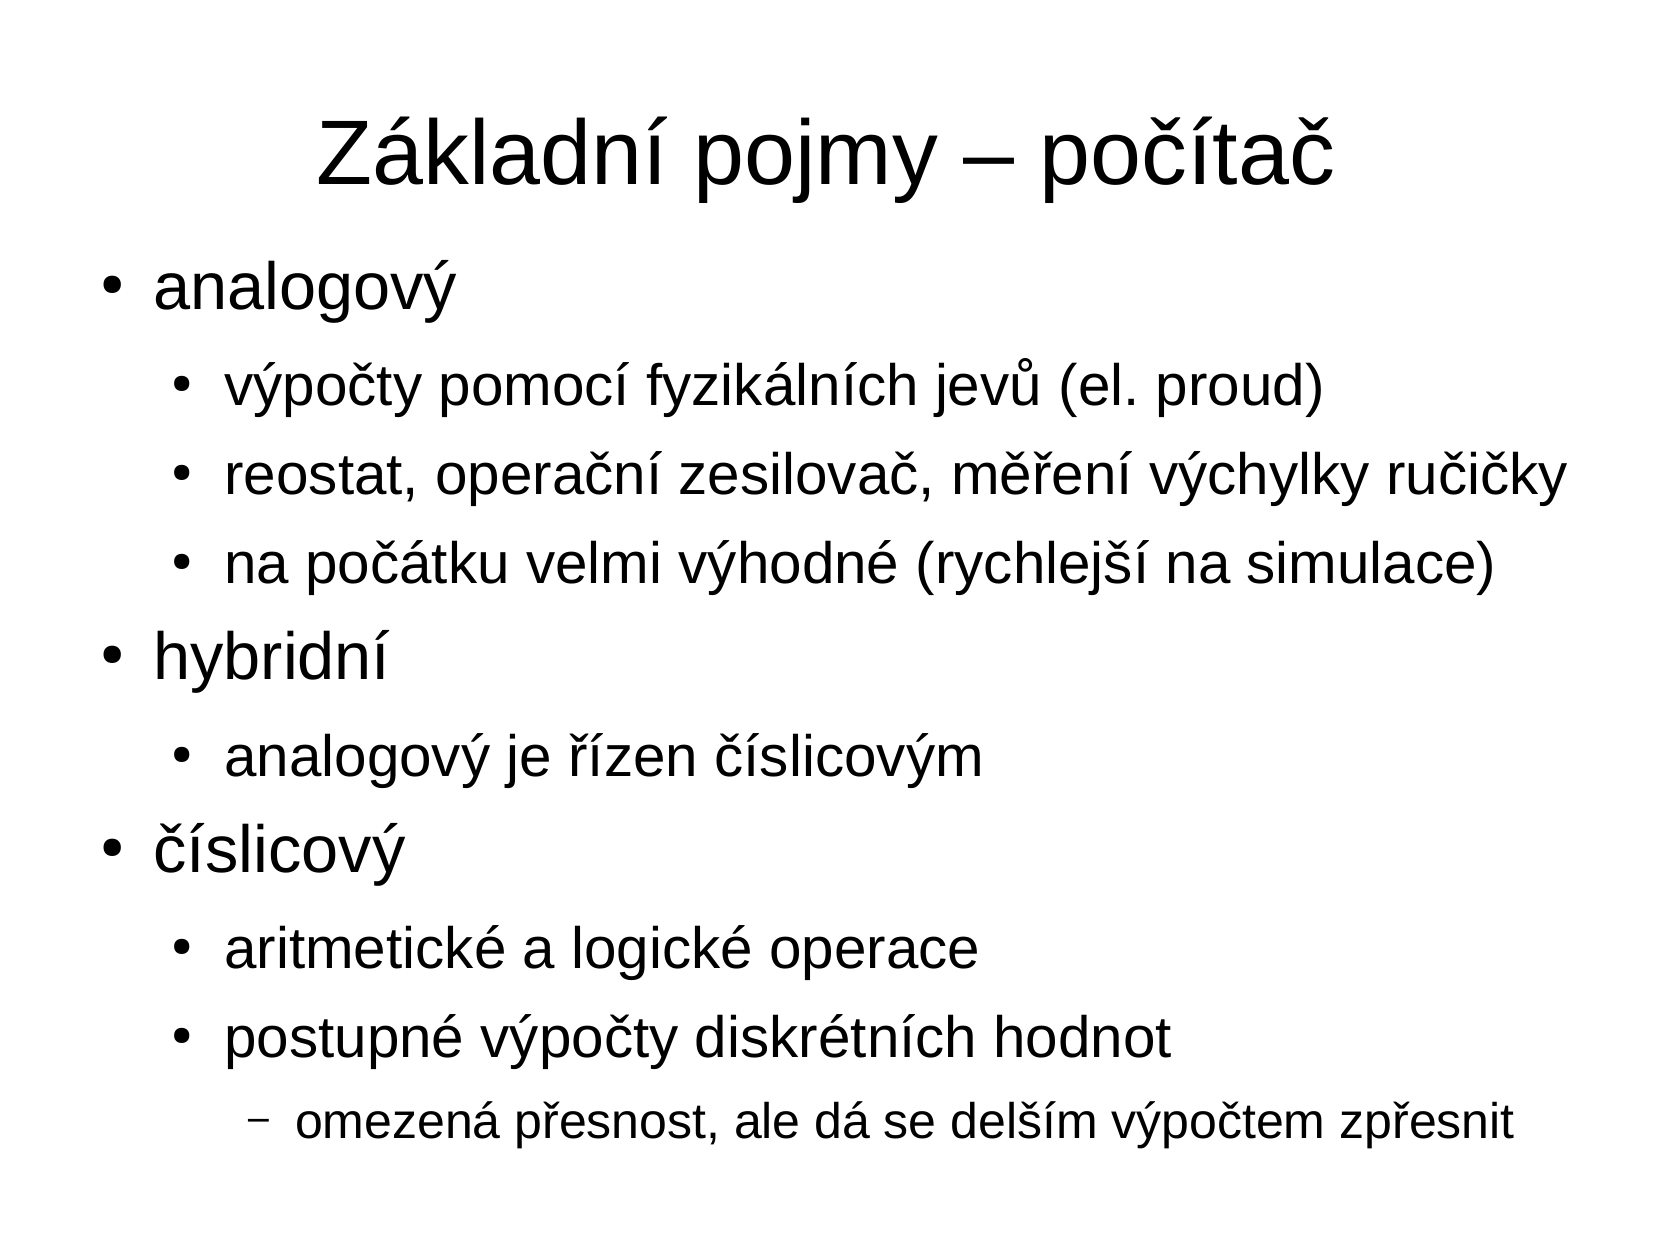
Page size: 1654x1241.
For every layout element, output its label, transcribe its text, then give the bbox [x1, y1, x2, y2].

title Základní pojmy – počítač [82, 56, 1571, 248]
list analogový výpočty pomocí fyzikálních jevů (el. proud) reostat, operační zesilovač, měření výchylky ručičky na počátku velmi výhodné (rychlejší na simulace) hybridní analogový je řízen číslicovým číslicový aritmetické a logické operace postupné výpočty diskrétních hodnot omezená přesnost, ale dá se delším výpočtem zpřesnit [82, 248, 1571, 1150]
